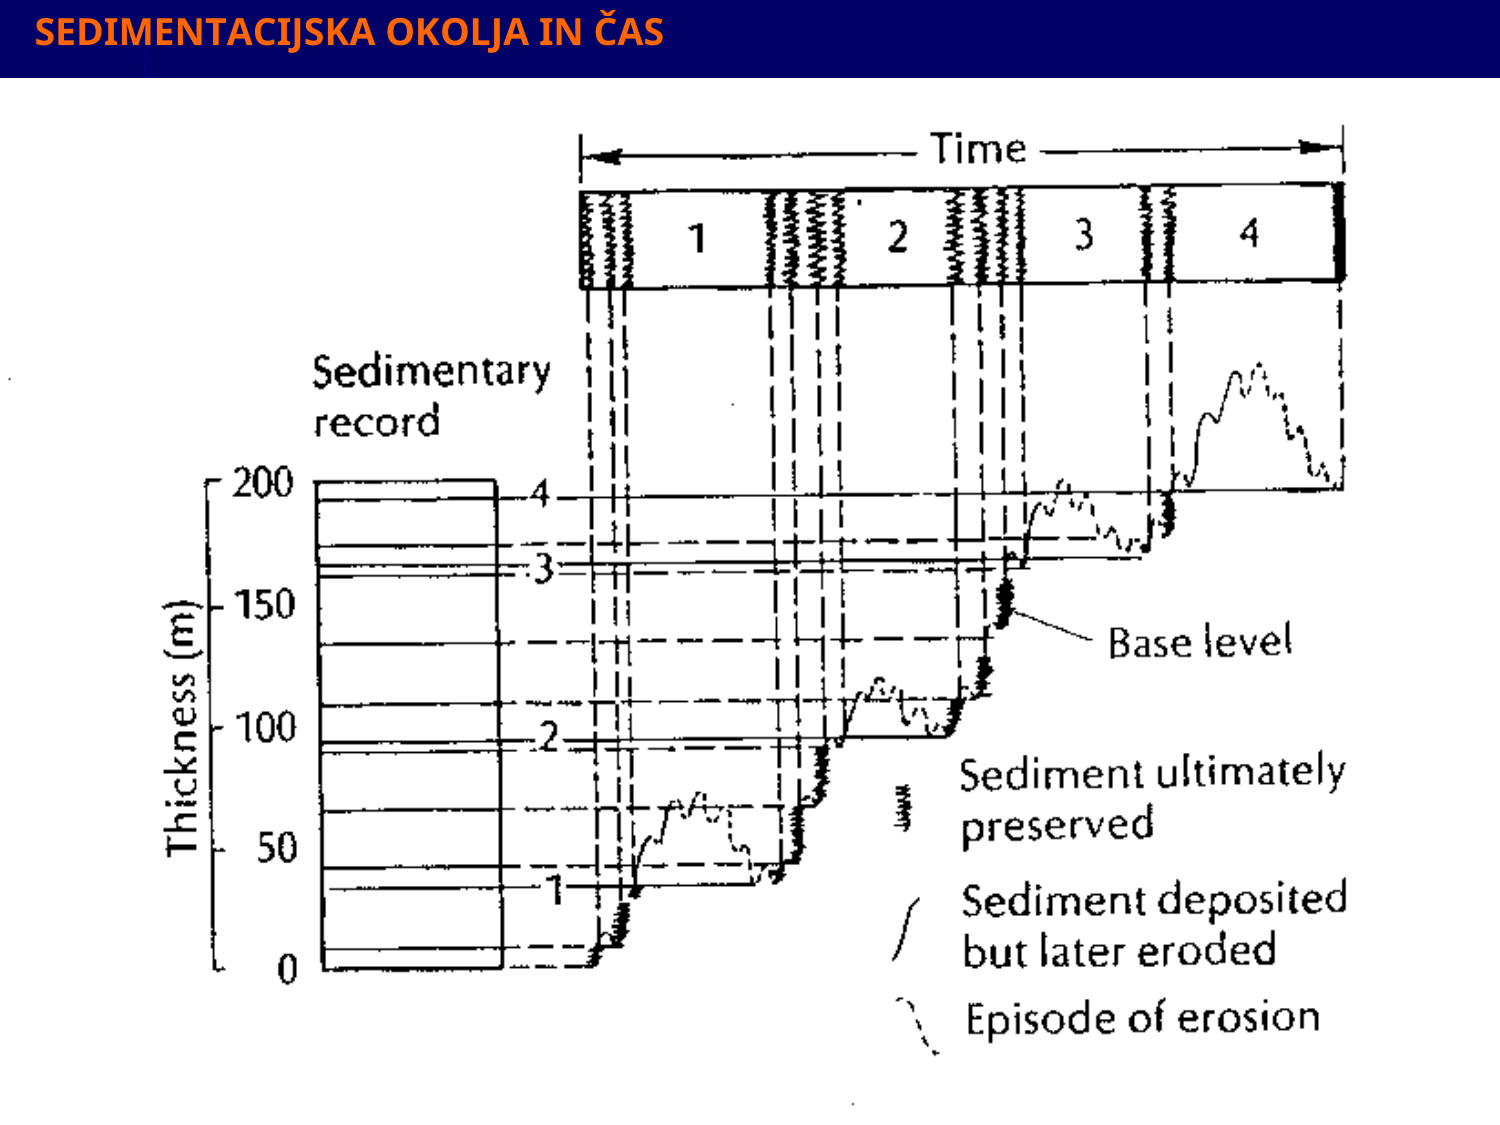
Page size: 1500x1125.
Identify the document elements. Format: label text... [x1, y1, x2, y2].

picture [0, 78, 1500, 1125]
text_box SEDIMENTACIJSKA OKOLJA IN ČAS [19, 0, 681, 61]
